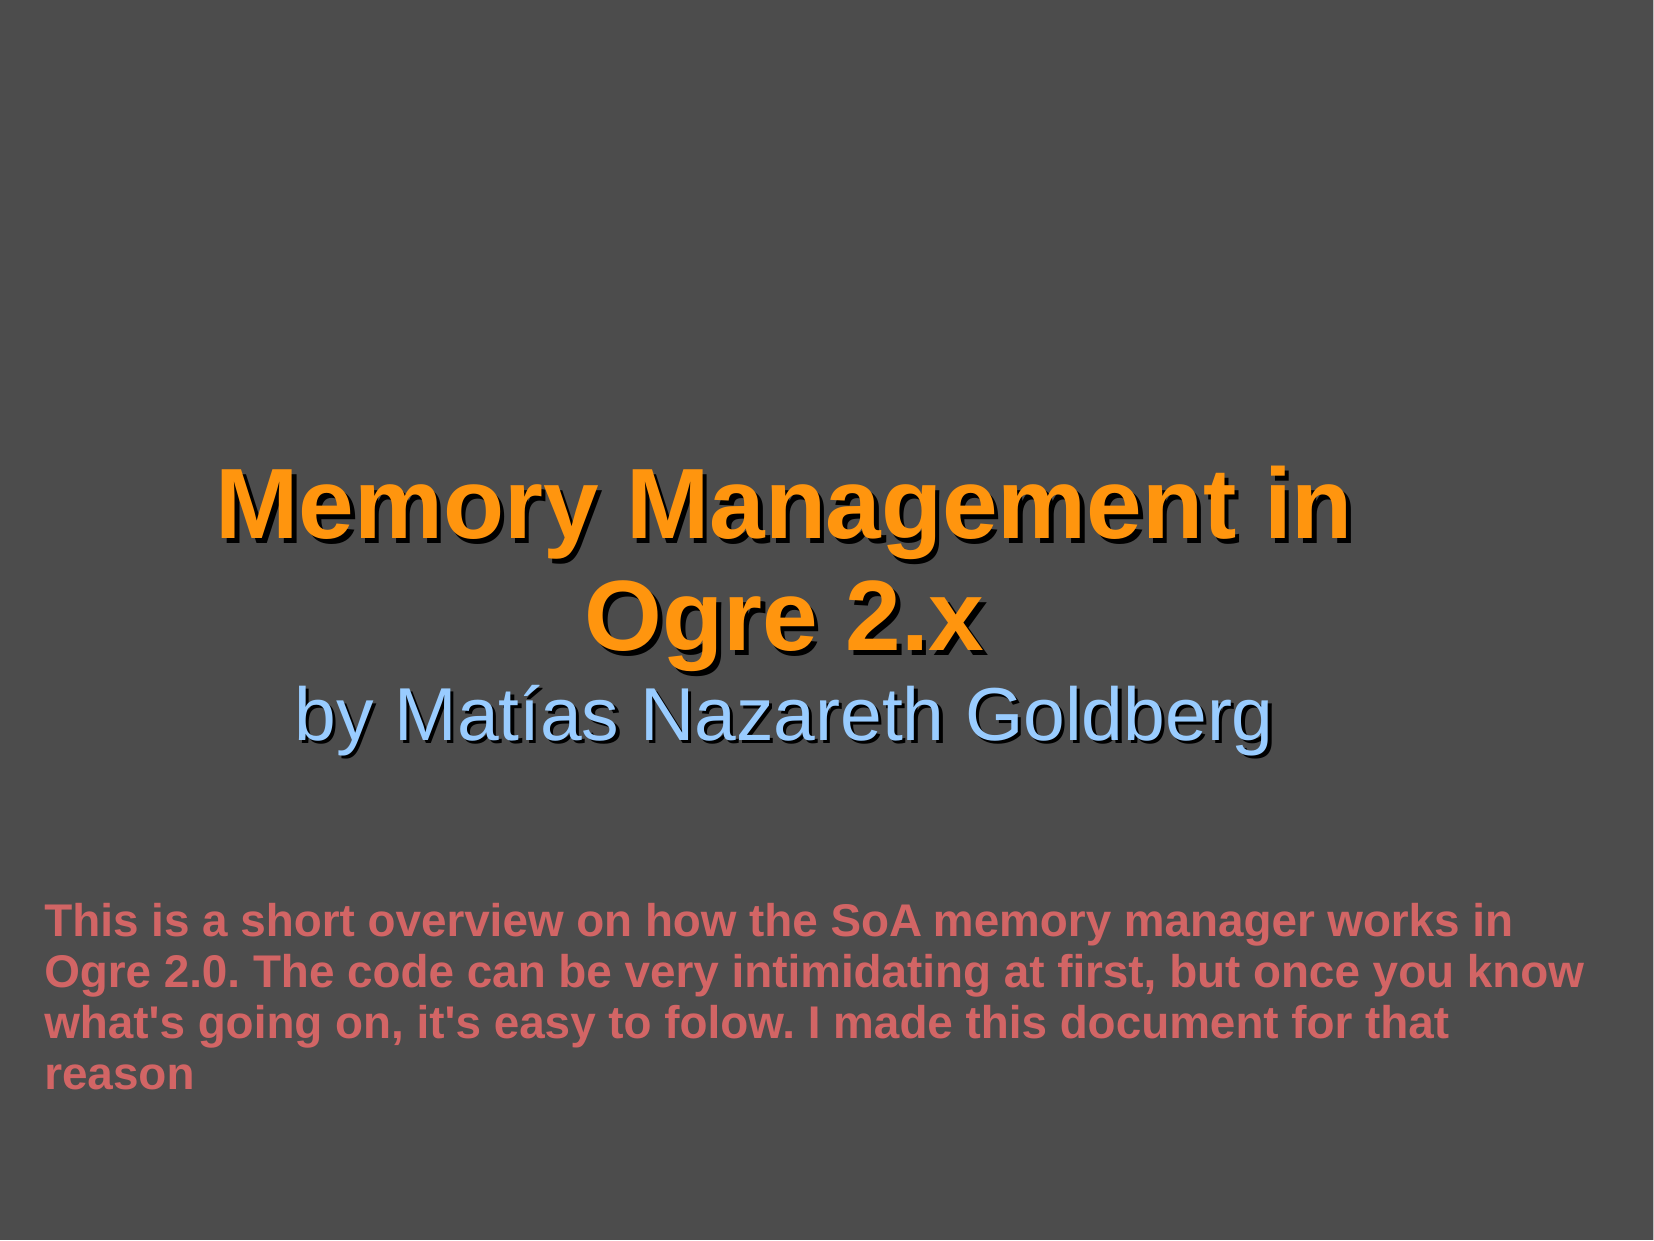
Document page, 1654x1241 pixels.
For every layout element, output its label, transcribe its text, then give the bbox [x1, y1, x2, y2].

text_box Memory Management in Ogre 2.x by Matías Nazareth Goldberg [200, 441, 1471, 764]
text_box This is a short overview on how the SoA memory manager works in Ogre 2.0. The code can be very intimidating at first, but once you know what's going on, it's easy to folow. I made this document for that reason [29, 797, 1625, 1198]
